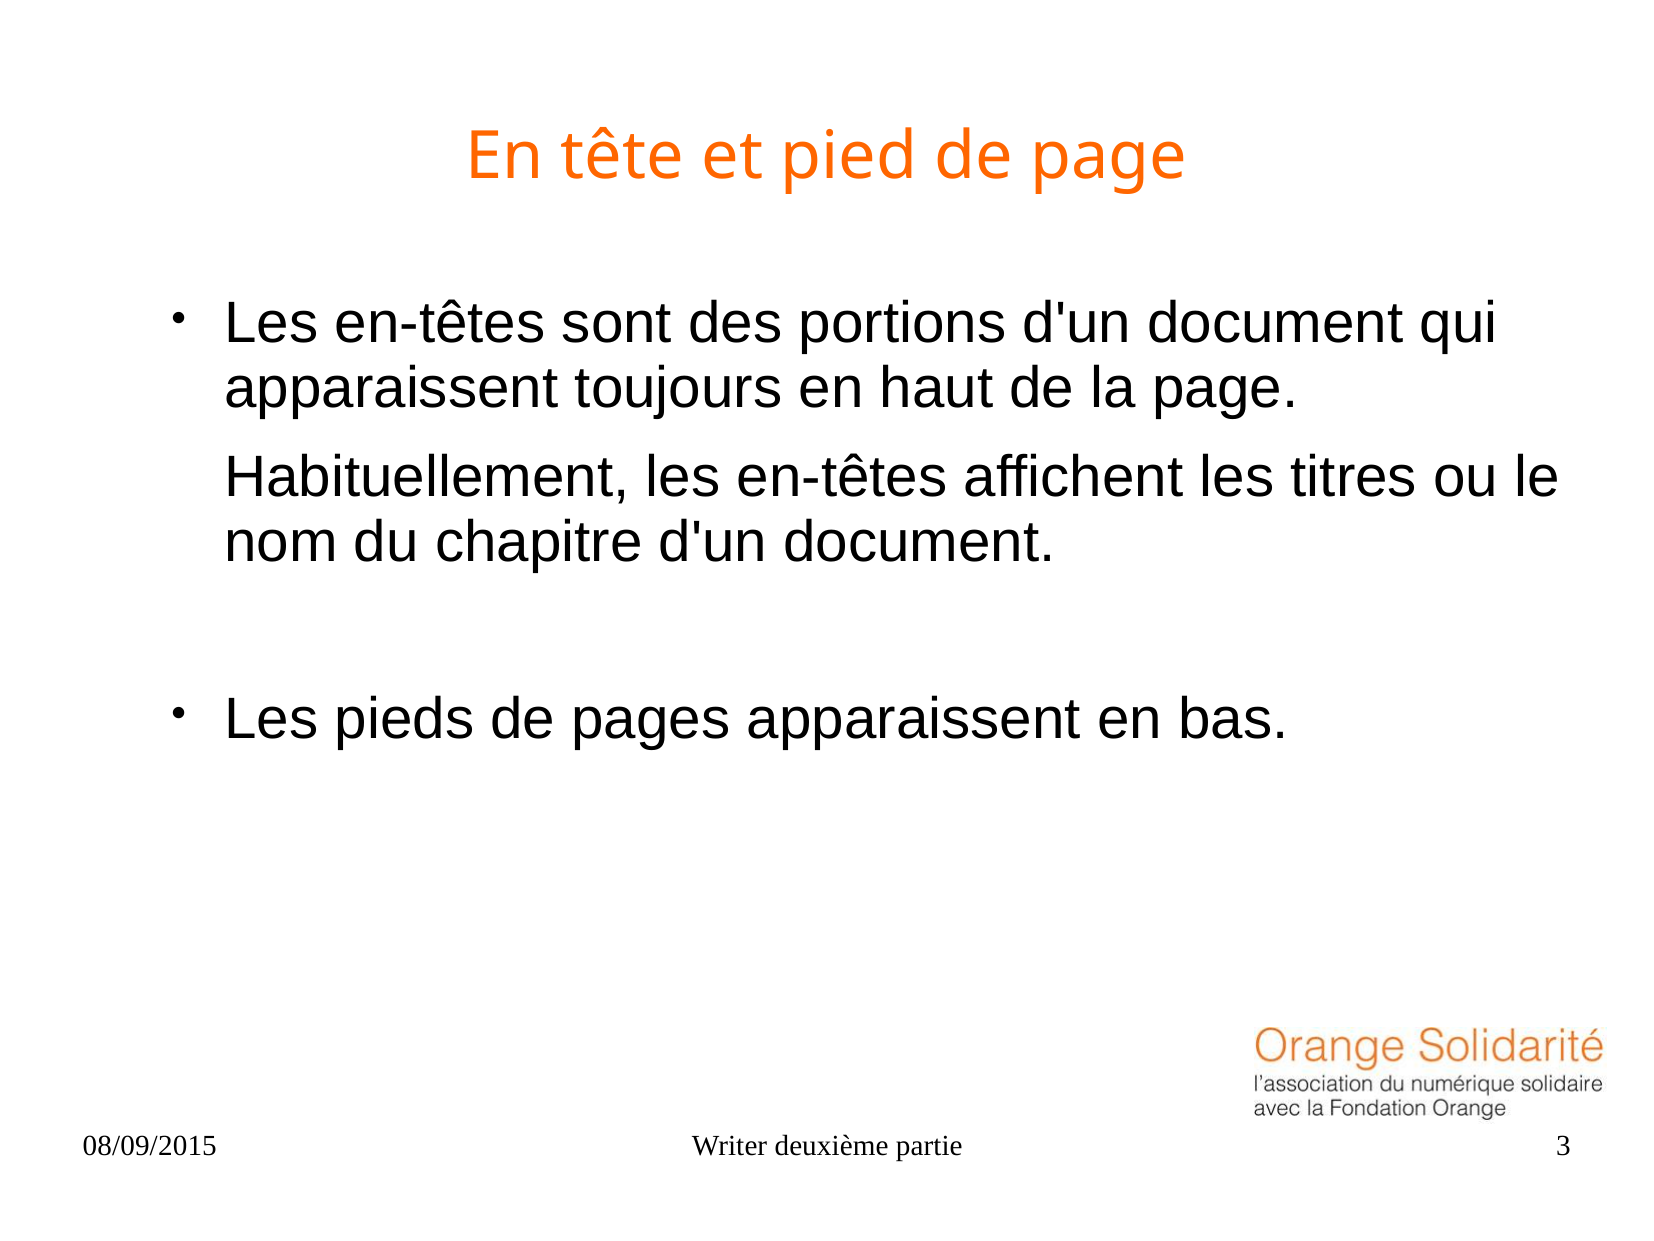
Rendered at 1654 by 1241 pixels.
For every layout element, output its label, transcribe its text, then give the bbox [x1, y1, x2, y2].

picture [1254, 1027, 1607, 1126]
list Les en-têtes sont des portions d'un document qui apparaissent toujours en haut de la page. Habituellement, les en-têtes affichent les titres ou le nom du chapitre d'un document. Les pieds de pages apparaissent en bas. [82, 290, 1571, 1010]
title En tête et pied de page [82, 49, 1571, 257]
